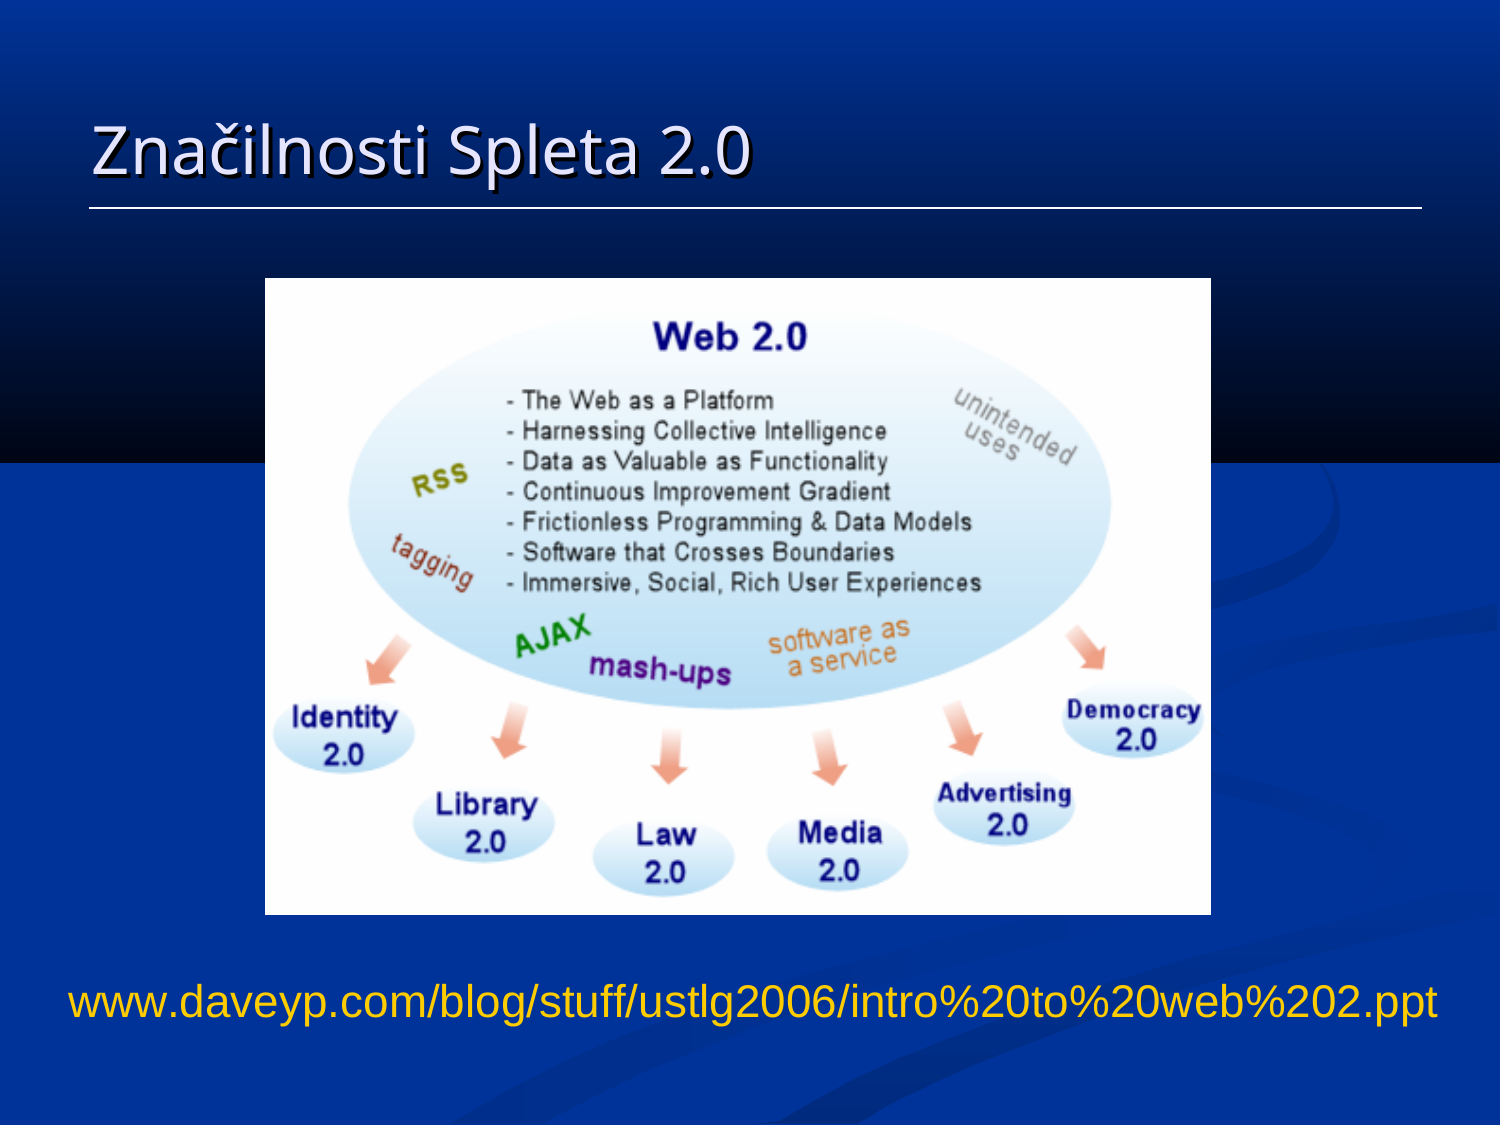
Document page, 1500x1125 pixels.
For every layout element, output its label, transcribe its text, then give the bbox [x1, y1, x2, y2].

picture [265, 278, 1211, 915]
text_box www.daveyp.com/blog/stuff/ustlg2006/intro%20to%20web%202.ppt [53, 964, 1455, 1035]
text_box Značilnosti Spleta 2.0 [76, 54, 1412, 242]
